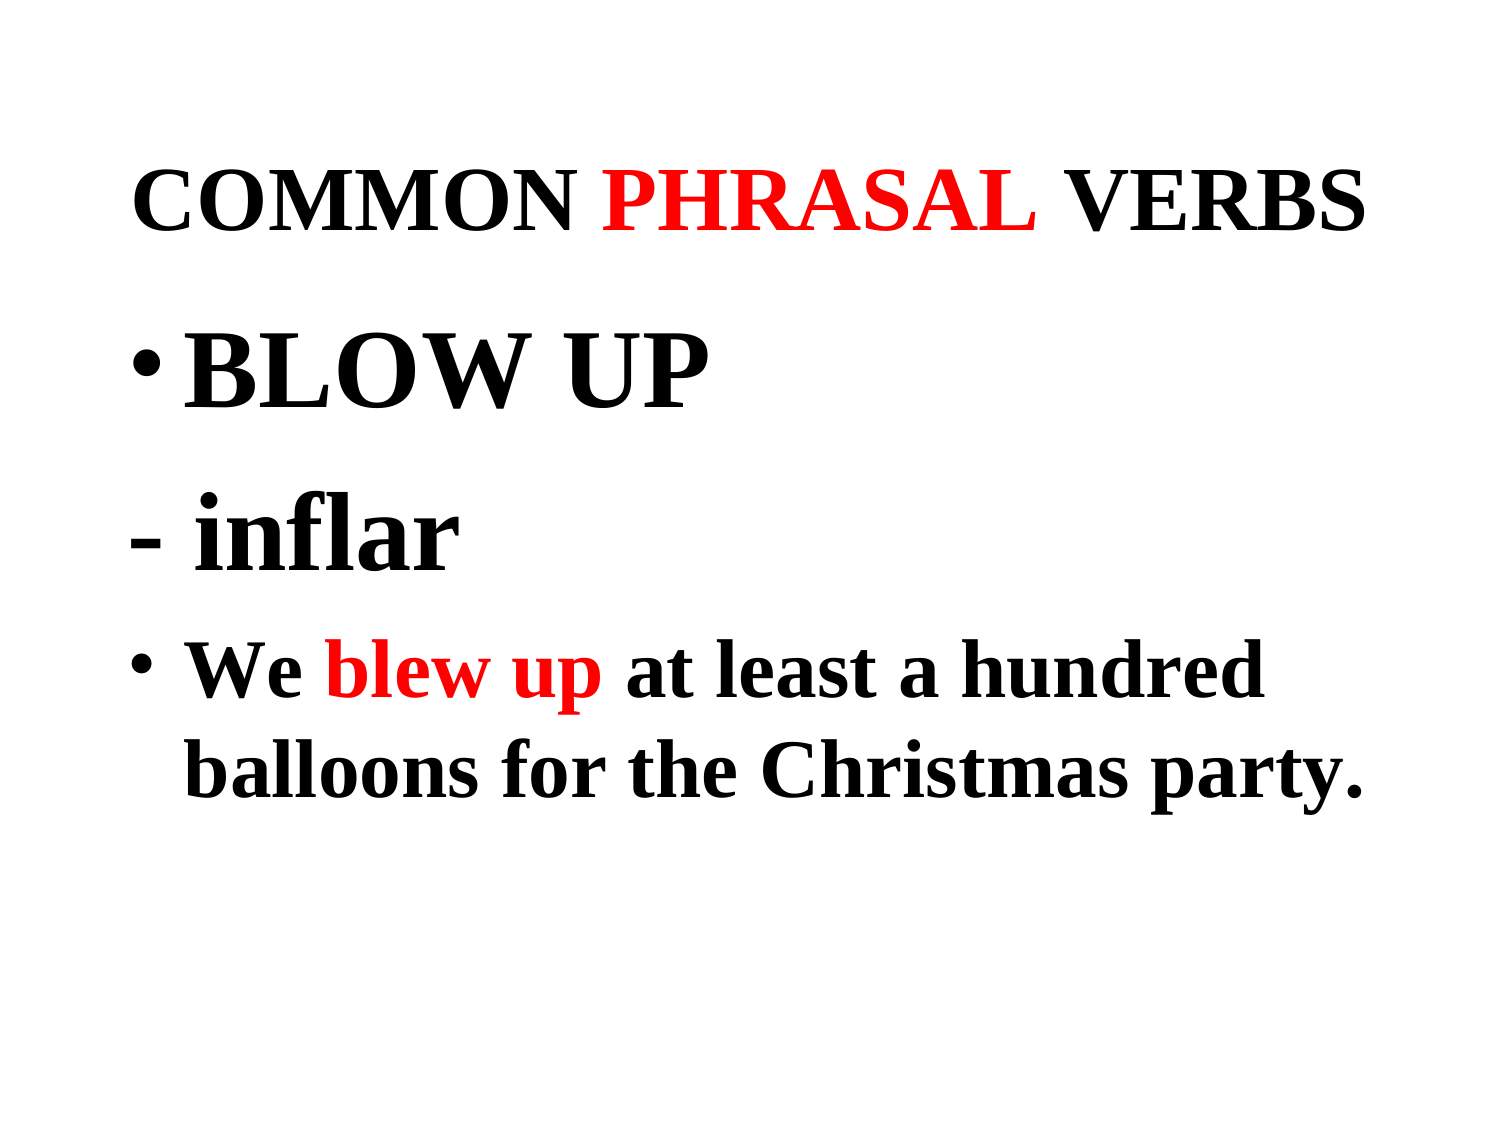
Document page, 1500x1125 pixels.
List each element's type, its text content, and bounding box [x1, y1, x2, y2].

list BLOW UP - inflar We blew up at least a hundred balloons for the Christmas party. [112, 287, 1388, 1000]
title COMMON PHRASAL VERBS [112, 99, 1388, 287]
